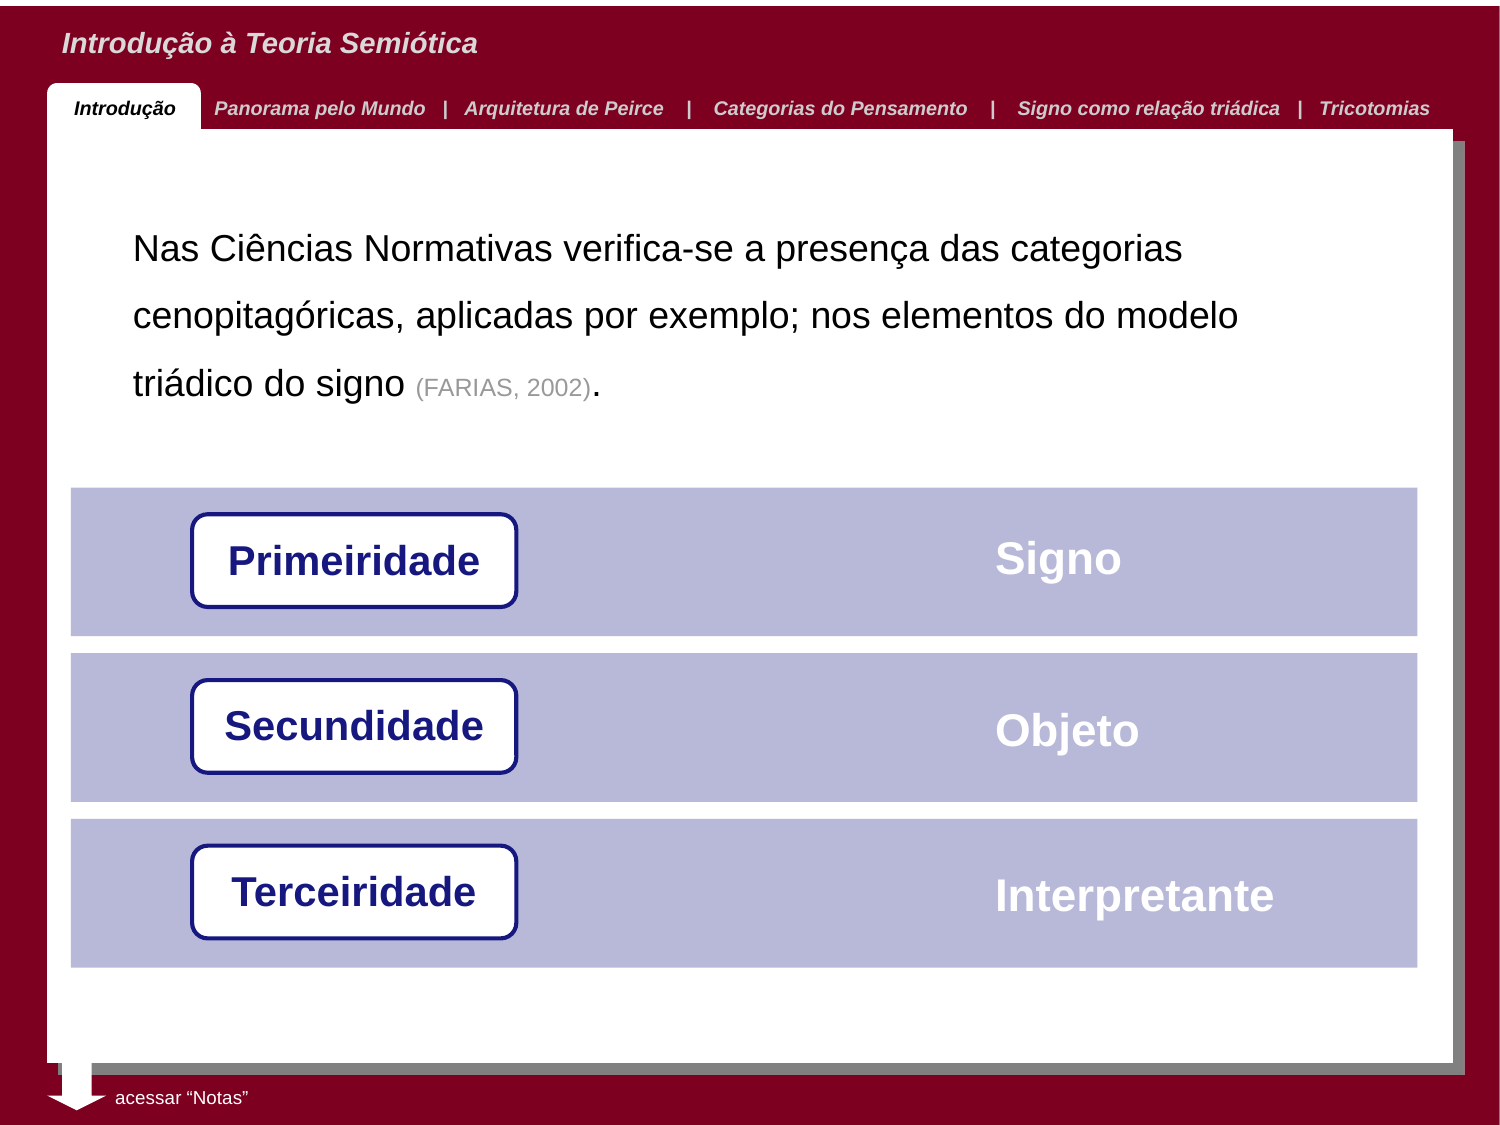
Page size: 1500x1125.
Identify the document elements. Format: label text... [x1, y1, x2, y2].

text_box [70, 487, 1418, 637]
text_box Primeiridade [192, 514, 517, 607]
text_box [47, 1051, 100, 1111]
text_box acessar “Notas” [100, 1080, 278, 1116]
text_box [70, 653, 1418, 802]
text_box Objeto [980, 697, 1341, 808]
text_box Nas Ciências Normativas verifica-se a presença das categorias cenopitagóricas, aplicadas por exemplo; nos elementos do modelo triádico do signo (FARIAS, 2002). [118, 193, 1300, 449]
text_box [70, 818, 1418, 968]
text_box Secundidade [192, 680, 517, 773]
text_box Signo [980, 525, 1400, 637]
text_box Terceiridade [192, 845, 517, 939]
text_box Interpretante [980, 862, 1317, 973]
